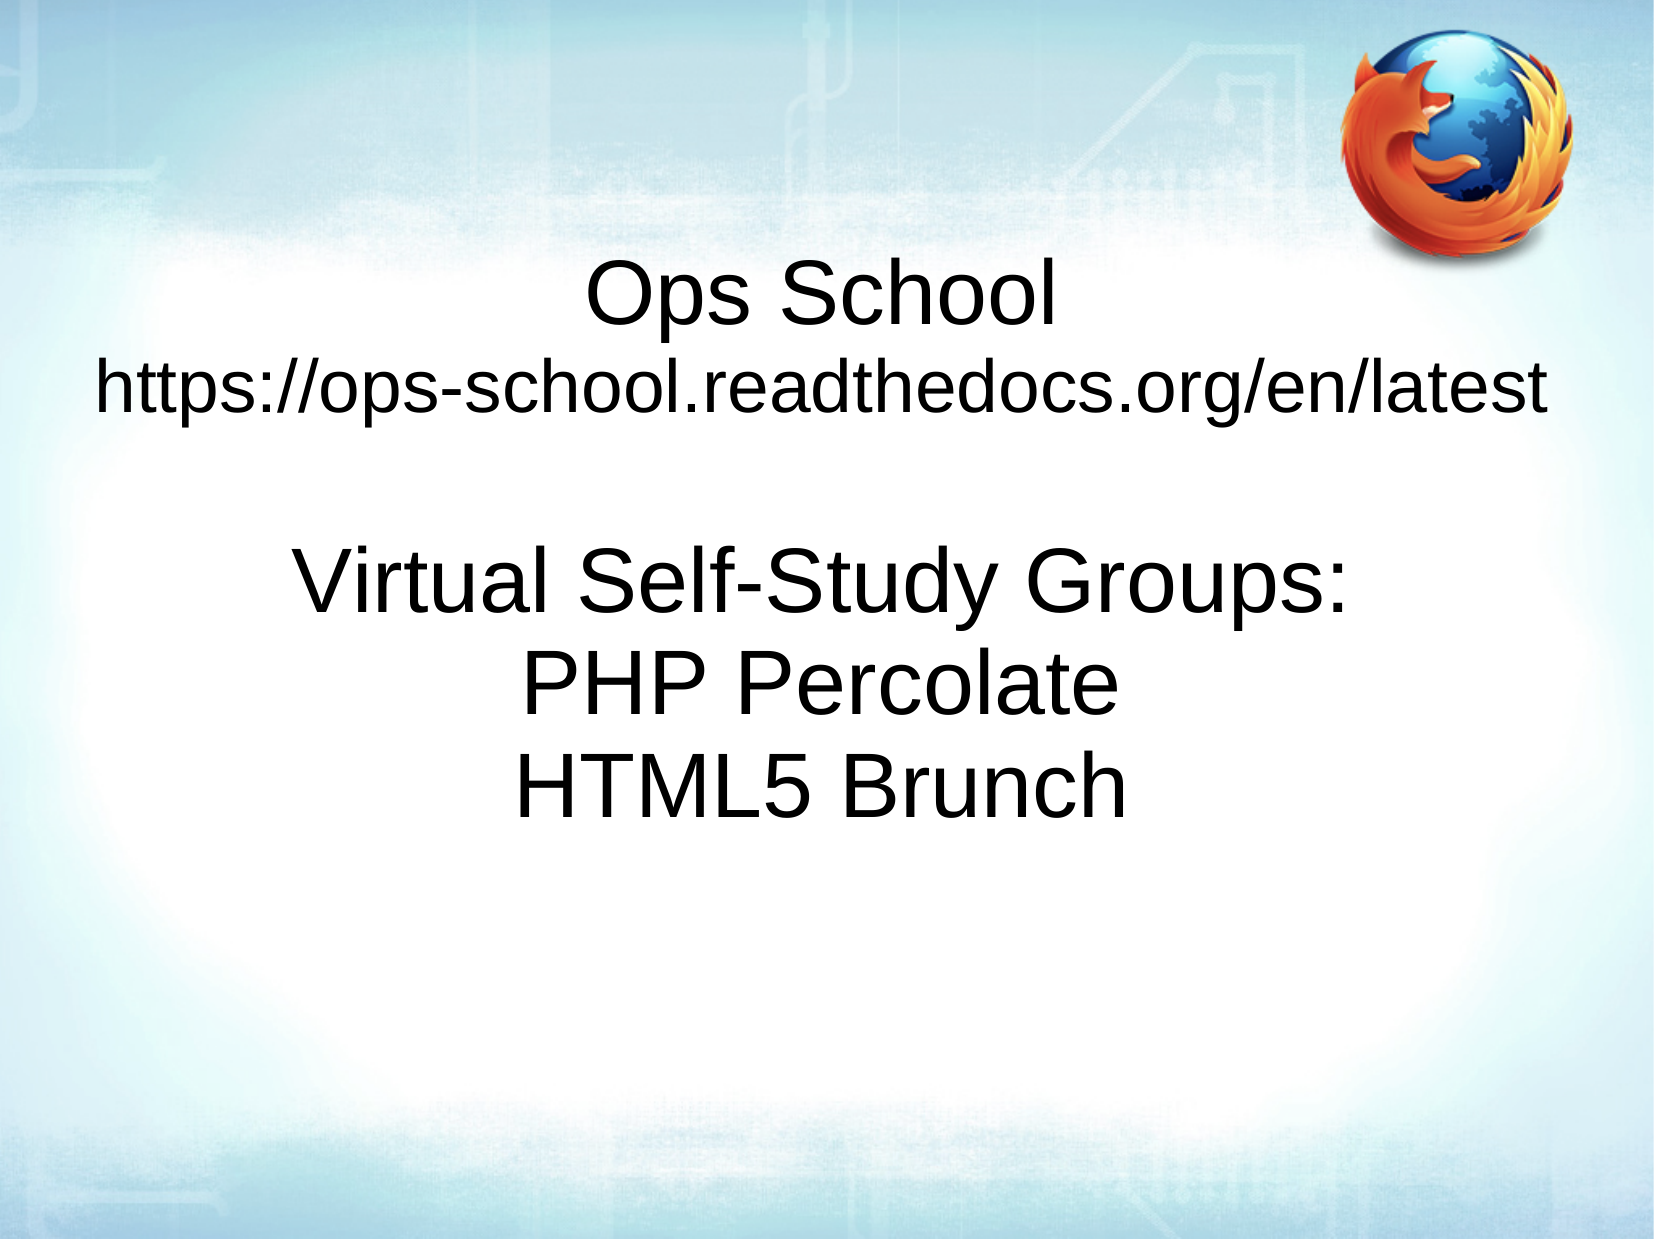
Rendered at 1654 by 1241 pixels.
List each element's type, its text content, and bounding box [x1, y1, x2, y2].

picture [0, 0, 1654, 1239]
title Ops School https://ops-school.readthedocs.org/en/latest Virtual Self-Study Groups: PHP Percolate HTML5 Brunch [13, 246, 1630, 1149]
